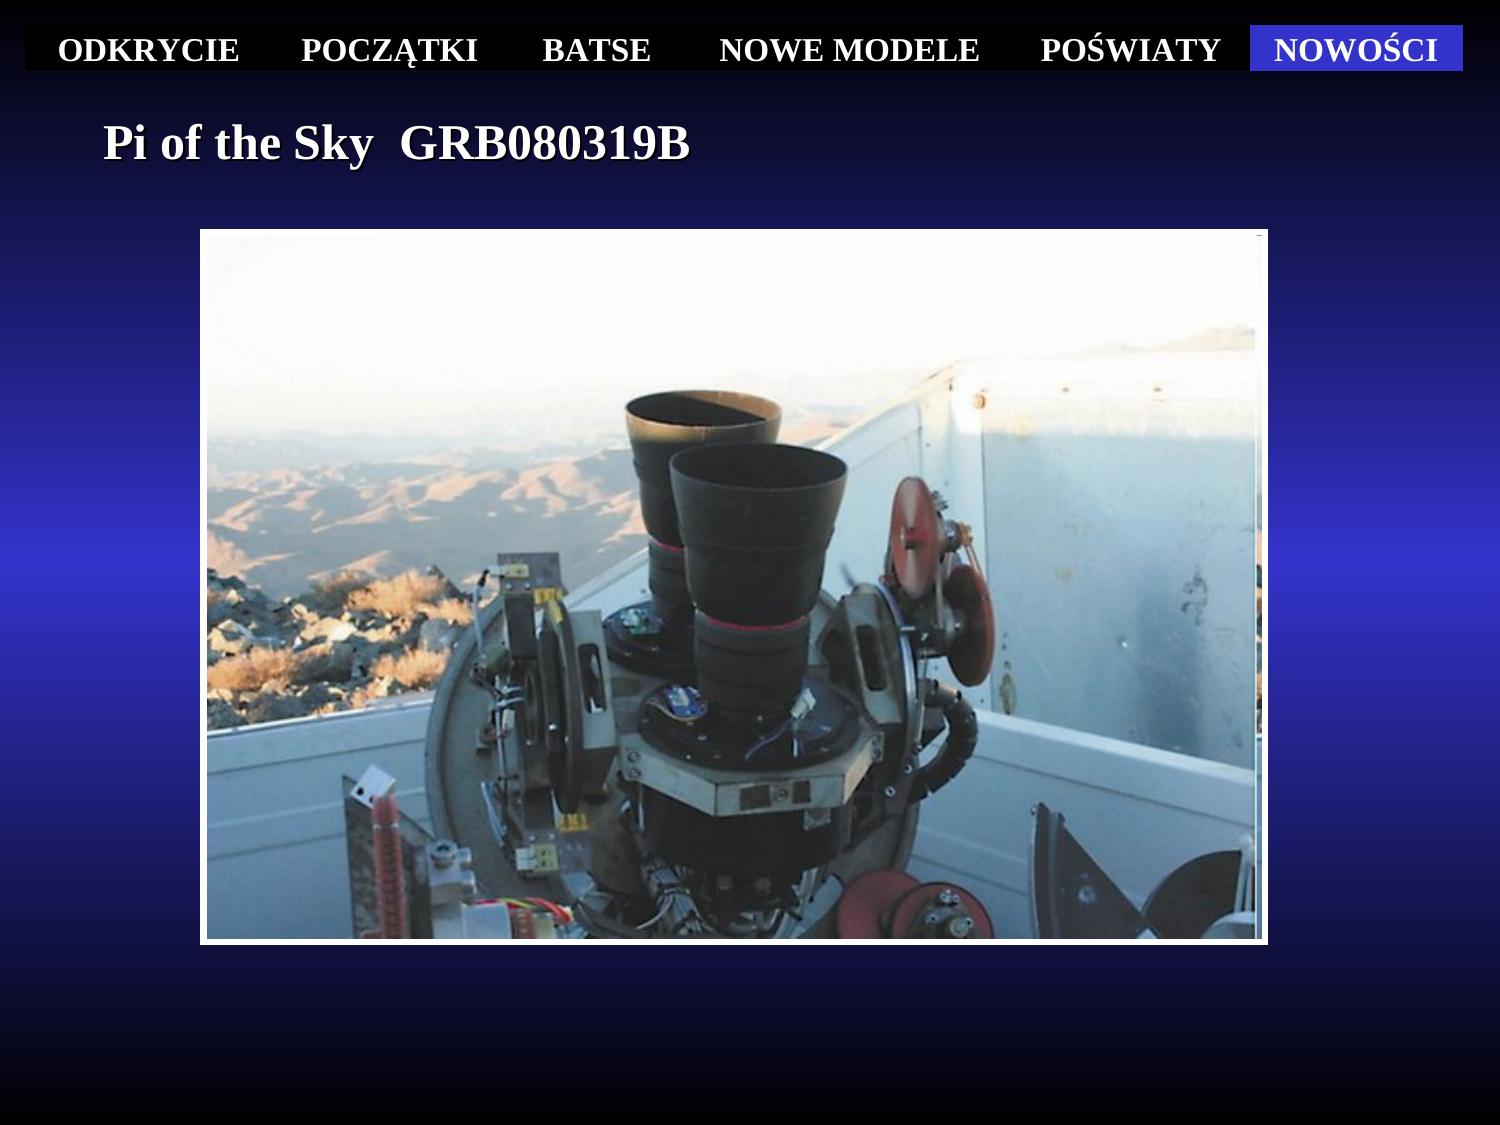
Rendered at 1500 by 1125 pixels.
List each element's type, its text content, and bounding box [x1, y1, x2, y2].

table_header NOWOŚCI [1250, 25, 1463, 71]
table_header BATSE [507, 25, 688, 71]
table_header POŚWIATY [1013, 25, 1250, 71]
text_box Pi of the Sky GRB080319B [88, 101, 706, 178]
picture [206, 235, 1262, 939]
table_header NOWE MODELE [688, 25, 1013, 71]
table_header POCZĄTKI [273, 25, 507, 71]
table_header ODKRYCIE [25, 25, 273, 71]
